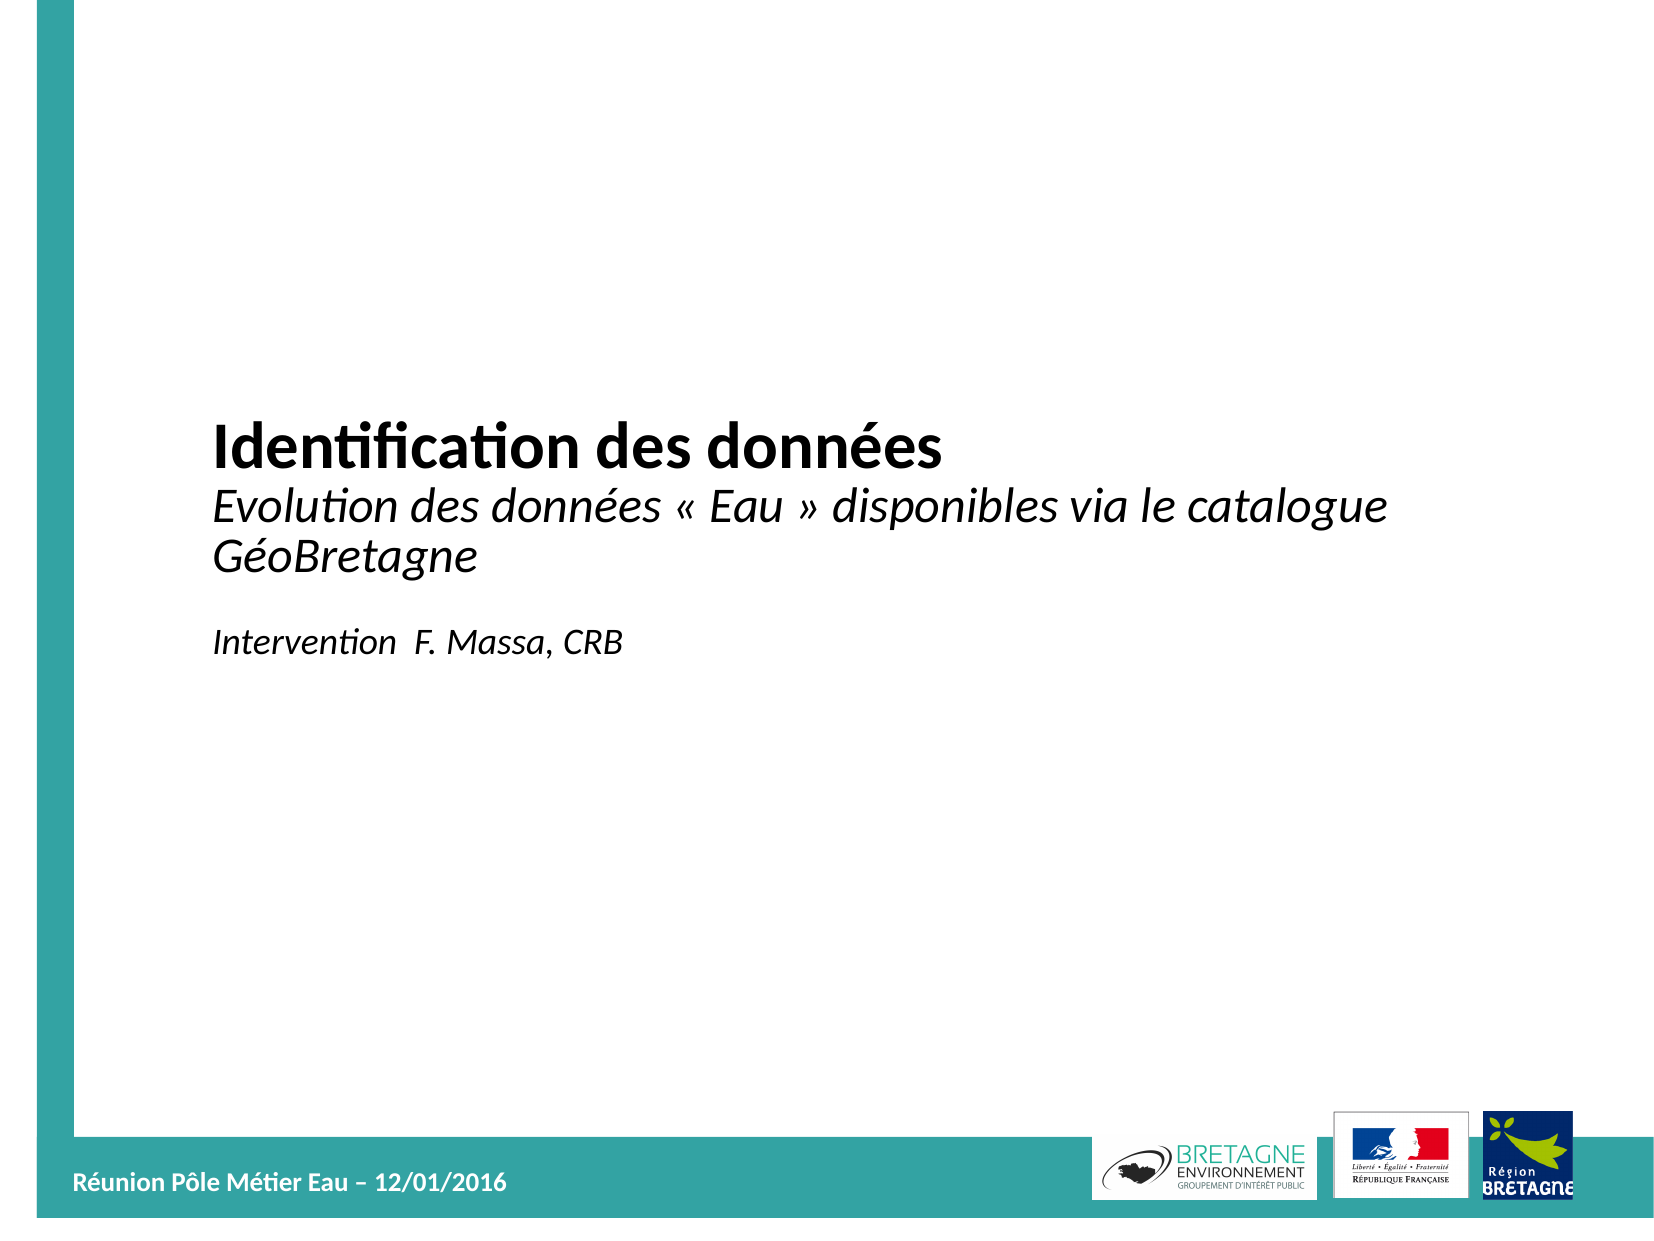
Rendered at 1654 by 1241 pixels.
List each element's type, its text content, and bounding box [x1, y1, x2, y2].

picture [1483, 1111, 1573, 1200]
picture [1333, 1111, 1470, 1198]
title Identification des données Evolution des données « Eau » disponibles via le catalogue GéoBretagne Intervention F. Massa, CRB [212, 383, 1514, 766]
picture [1092, 1134, 1317, 1200]
